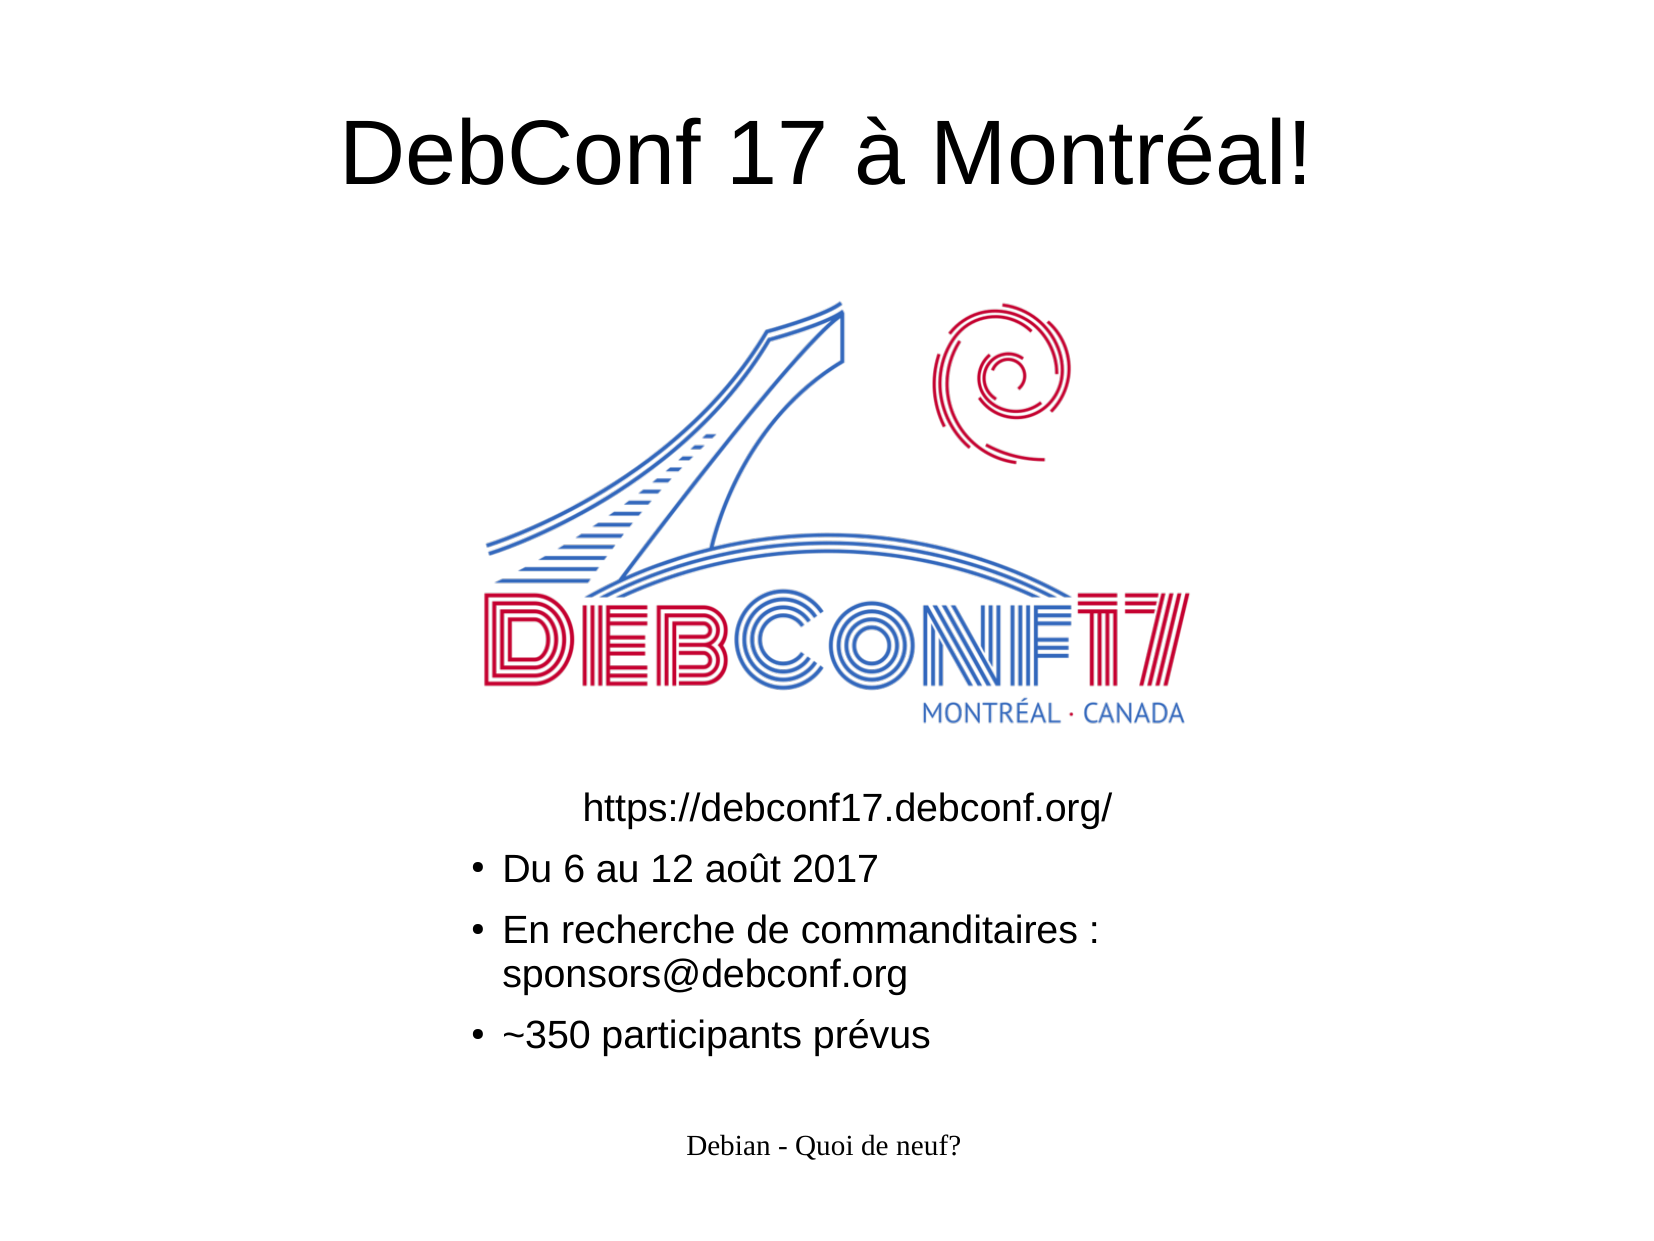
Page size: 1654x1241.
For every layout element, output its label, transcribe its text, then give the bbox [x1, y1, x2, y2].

picture [419, 224, 1235, 801]
title DebConf 17 à Montréal! [82, 49, 1571, 257]
list https://debconf17.debconf.org/ Du 6 au 12 août 2017 En recherche de commanditaires : sponsors@debconf.org ~350 participants prévus [460, 801, 1193, 1063]
